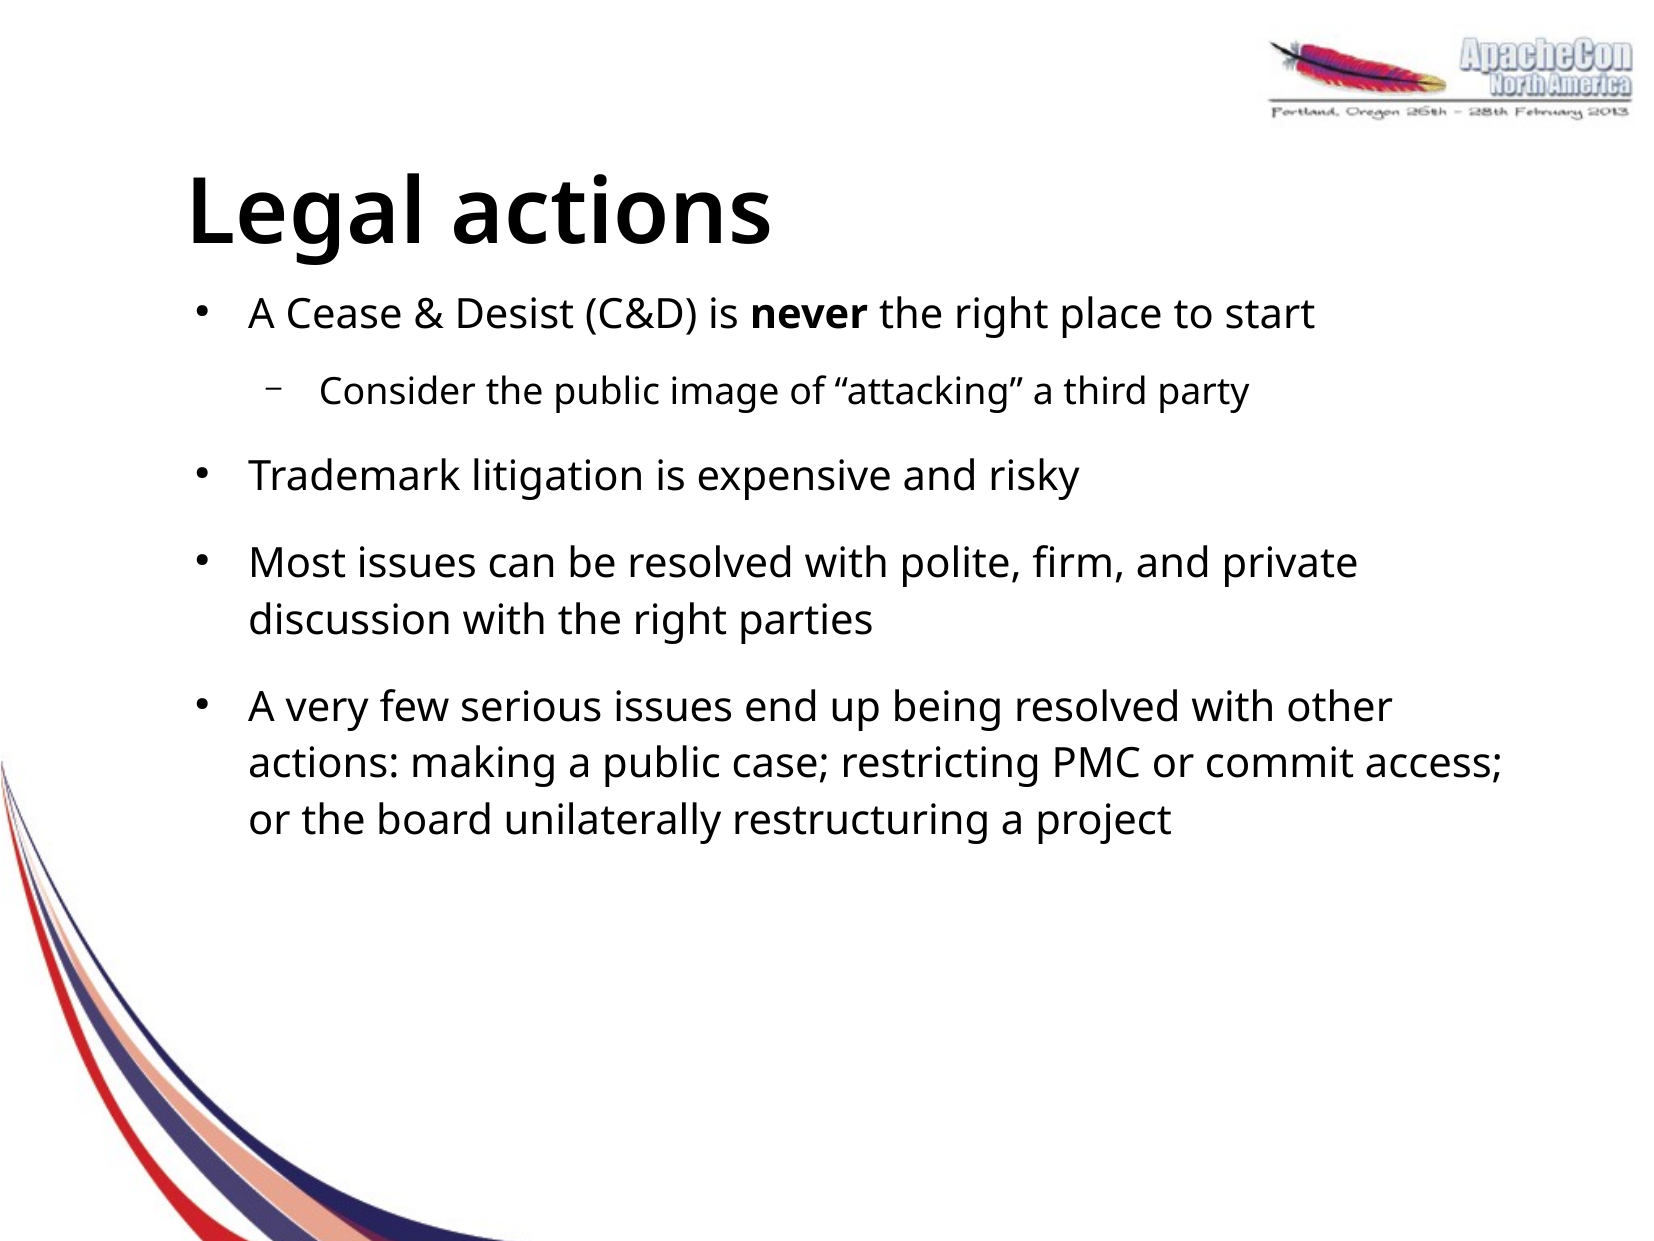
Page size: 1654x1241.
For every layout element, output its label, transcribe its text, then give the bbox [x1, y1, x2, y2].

title Legal actions [177, 143, 1536, 270]
picture [0, 0, 1654, 1241]
list A Cease & Desist (C&D) is never the right place to start Consider the public image of “attacking” a third party Trademark litigation is expensive and risky Most issues can be resolved with polite, firm, and private discussion with the right parties A very few serious issues end up being resolved with other actions: making a public case; restricting PMC or commit access; or the board unilaterally restructuring a project [177, 283, 1536, 1004]
